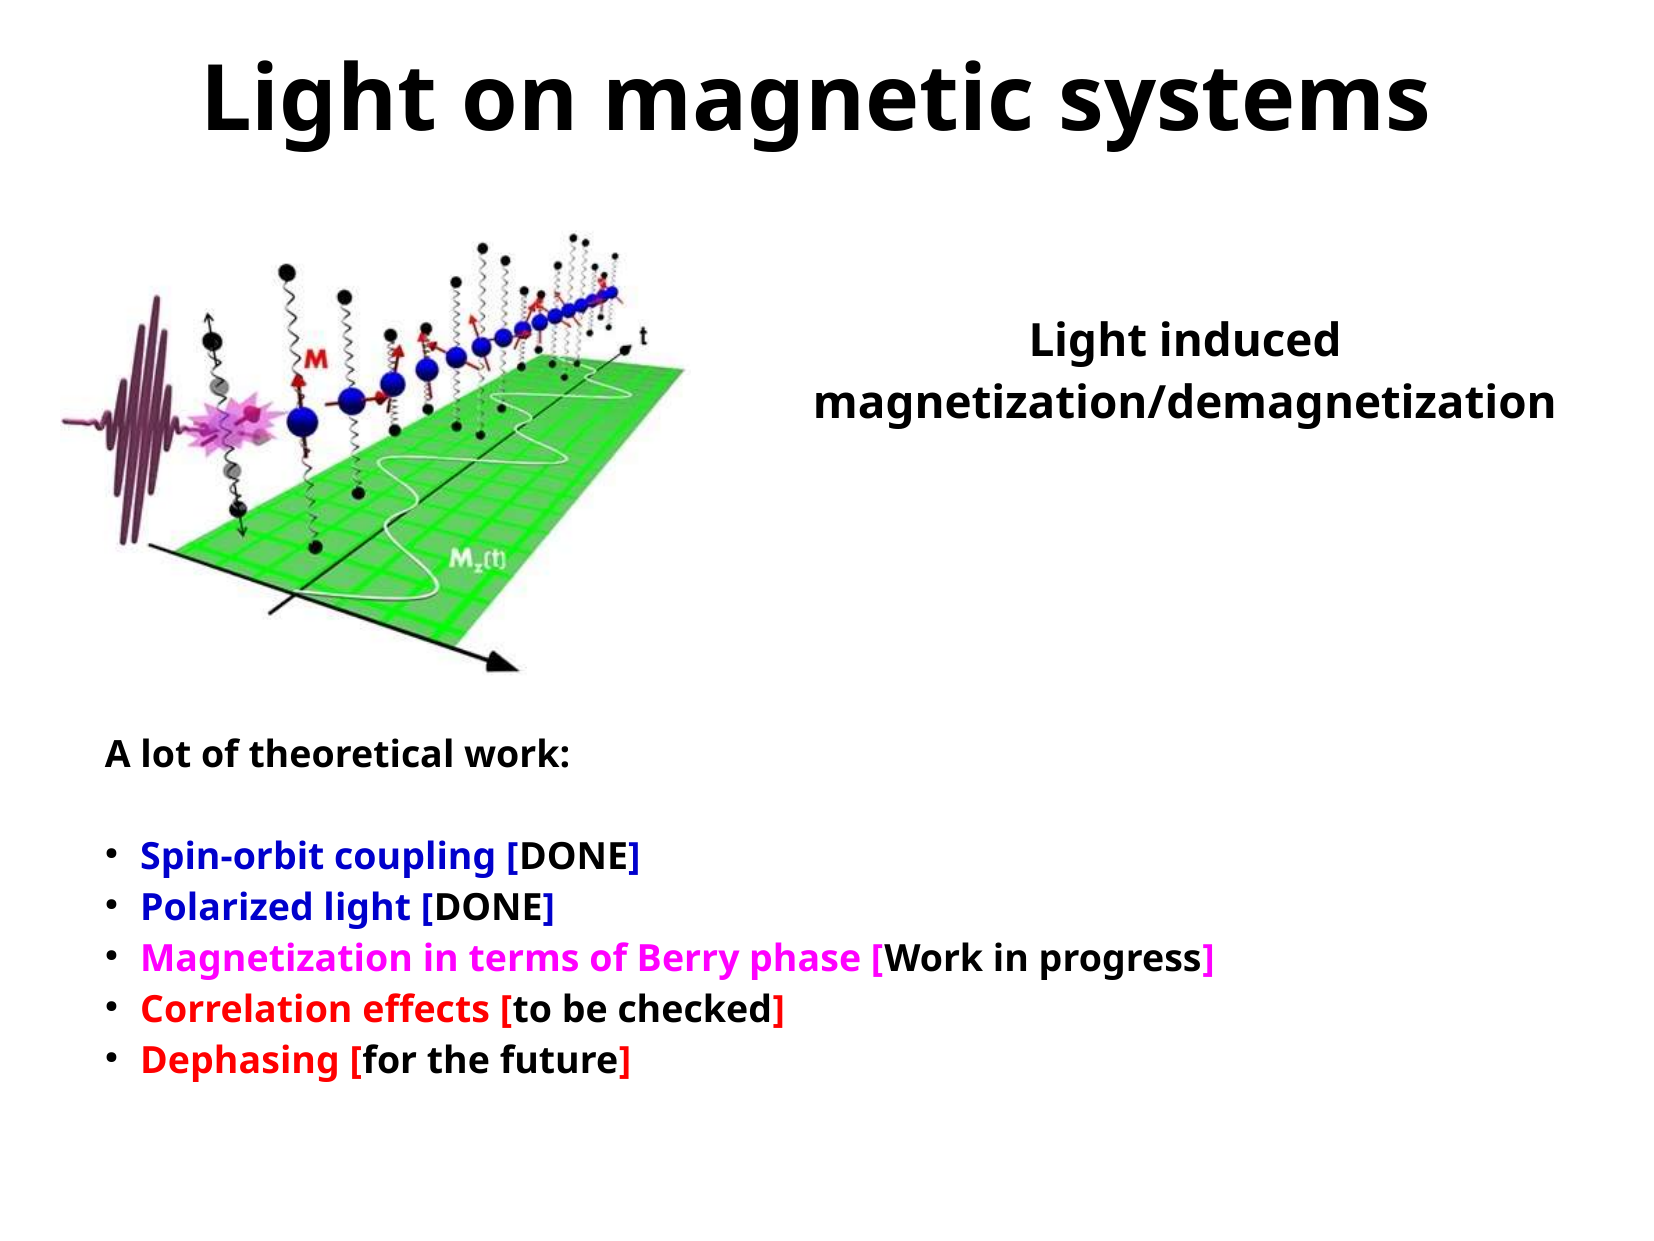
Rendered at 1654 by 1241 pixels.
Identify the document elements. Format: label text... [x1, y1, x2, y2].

text_box A lot of theoretical work: Spin-orbit coupling [DONE] Polarized light [DONE] Magnetization in terms of Berry phase [Work in progress] Correlation effects [to be checked] Dephasing [for the future] [90, 720, 1561, 1227]
picture [60, 175, 691, 681]
title Light on magnetic systems [71, 15, 1561, 176]
text_box Light induced magnetization/demagnetization [750, 300, 1621, 560]
